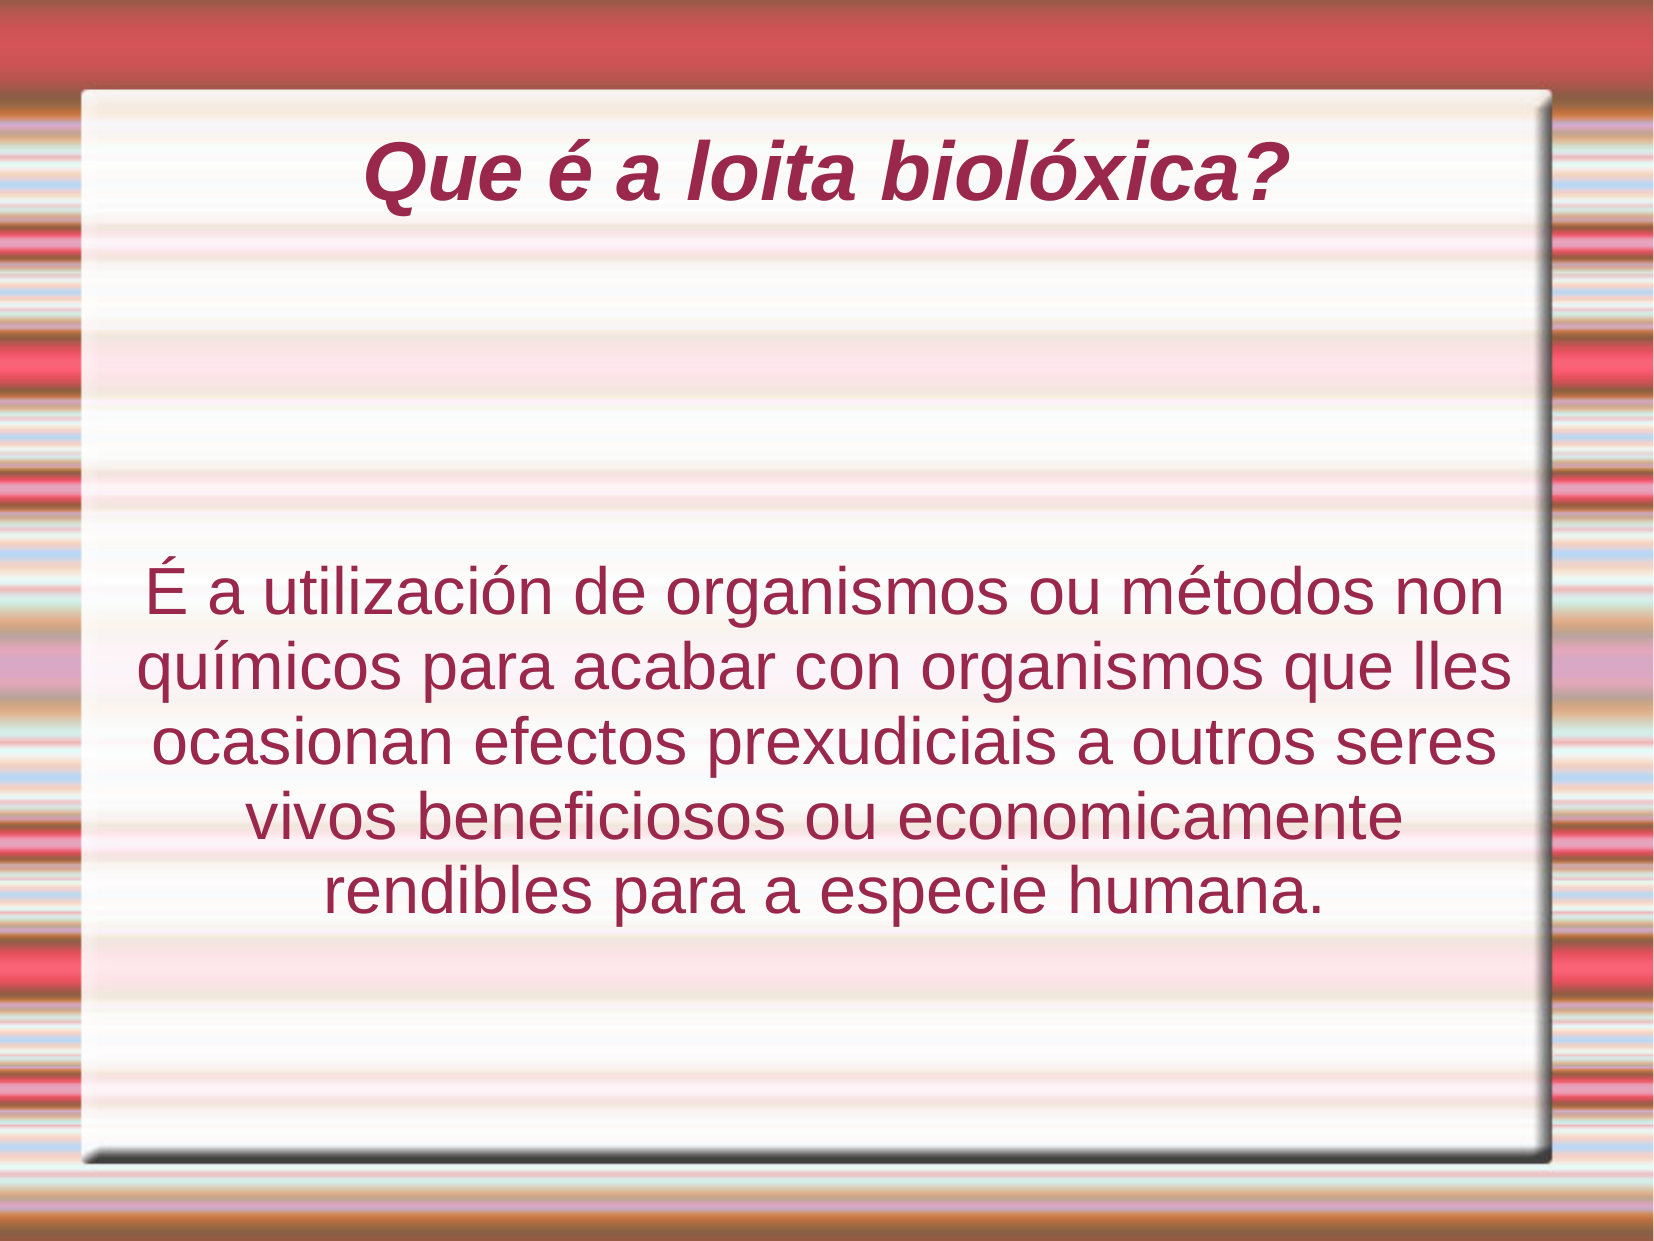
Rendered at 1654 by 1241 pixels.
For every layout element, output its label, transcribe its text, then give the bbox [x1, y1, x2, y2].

picture [0, 0, 1654, 1241]
subtitle É a utilización de organismos ou métodos non químicos para acabar con organismos que lles ocasionan efectos prexudiciais a outros seres vivos beneficiosos ou economicamente rendibles para a especie humana. [134, 358, 1516, 1125]
title Que é a loita biolóxica? [121, 122, 1534, 315]
